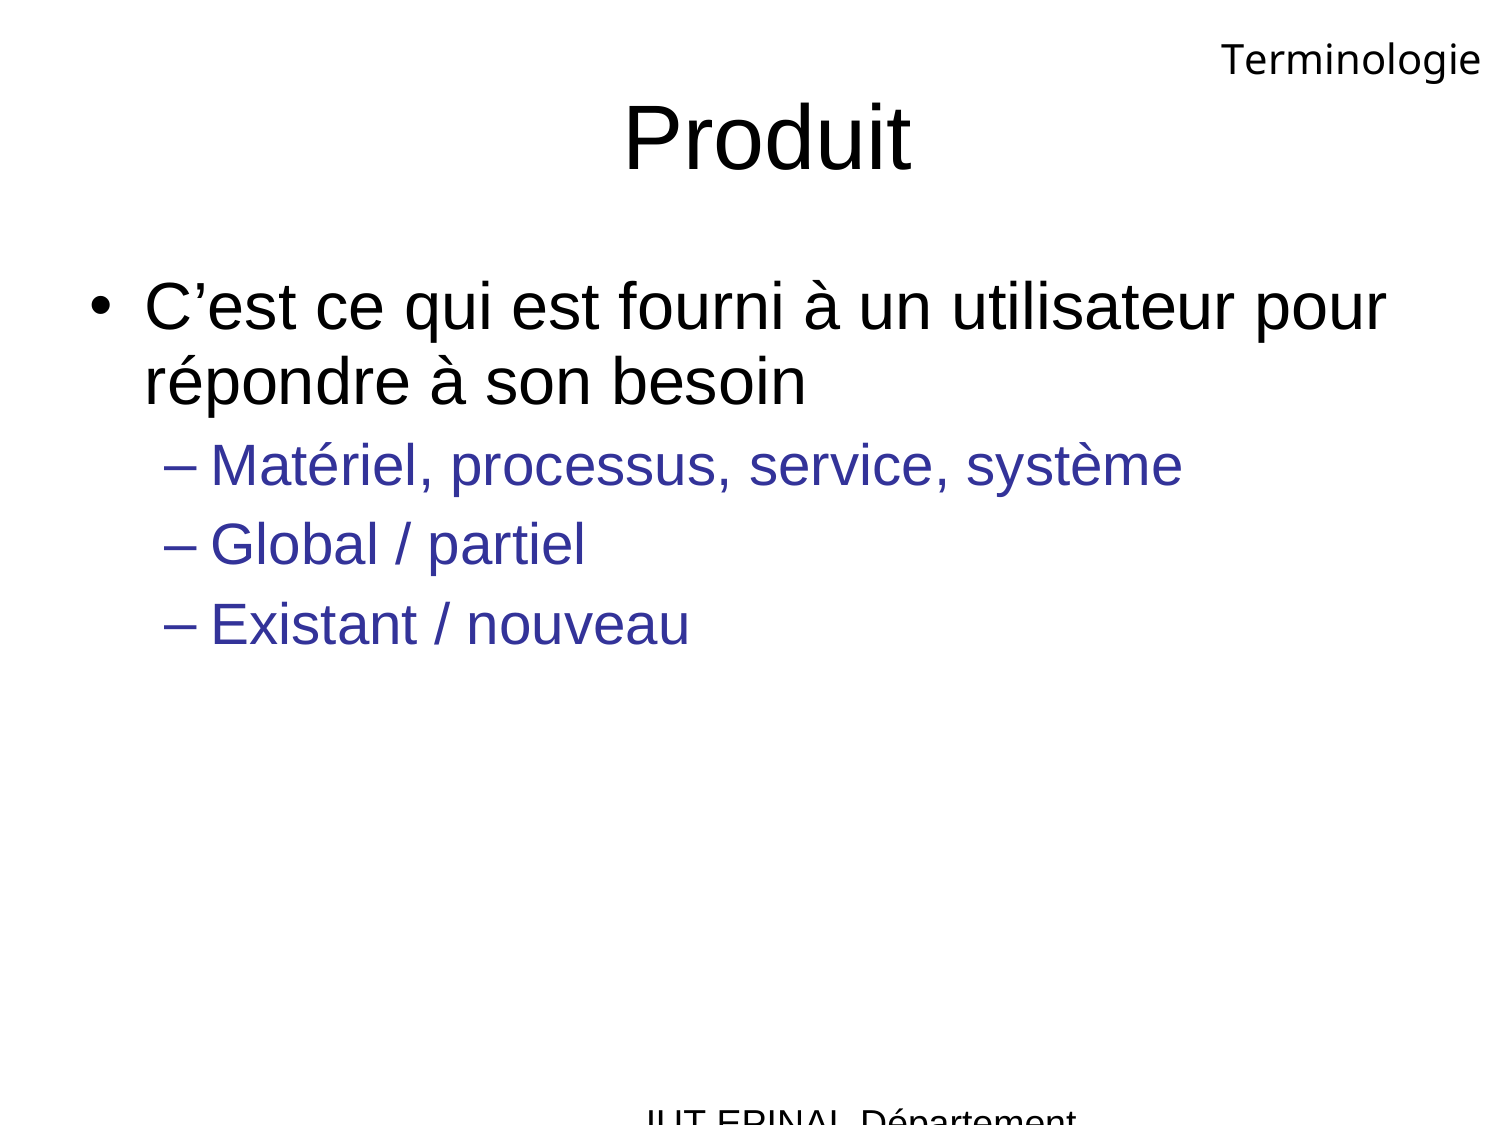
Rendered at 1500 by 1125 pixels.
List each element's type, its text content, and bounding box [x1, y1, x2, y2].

text_box Terminologie [1206, 24, 1498, 91]
title Produit [75, 45, 1426, 233]
list C’est ce qui est fourni à un utilisateur pour répondre à son besoin Matériel, processus, service, système Global / partiel Existant / nouveau [75, 262, 1426, 1005]
